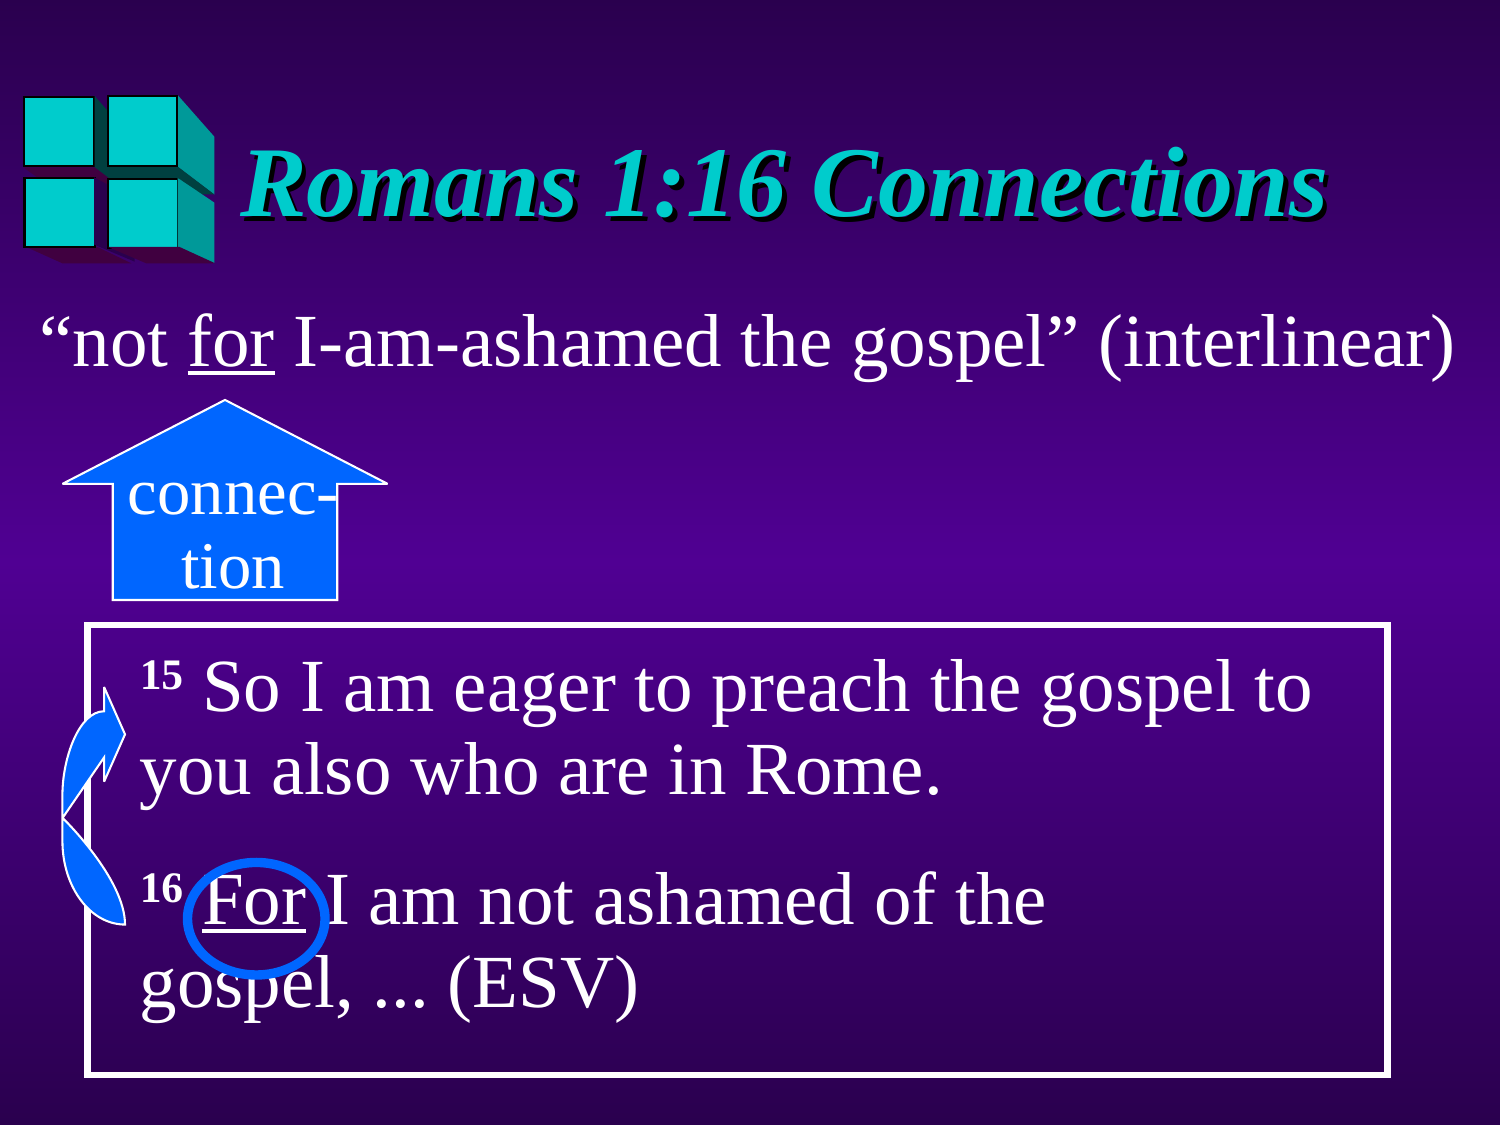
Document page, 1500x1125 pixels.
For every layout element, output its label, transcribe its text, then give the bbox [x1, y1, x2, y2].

title Romans 1:16 Connections [224, 78, 1388, 288]
text_box connec- tion [62, 399, 388, 601]
text_box “not for I-am-ashamed the gospel” (interlinear) [24, 292, 1500, 391]
text_box [62, 687, 126, 925]
text_box 15 So I am eager to preach the gospel to you also who are in Rome. 16 For I am not ashamed of the gospel, ... (ESV) [124, 637, 1351, 1032]
